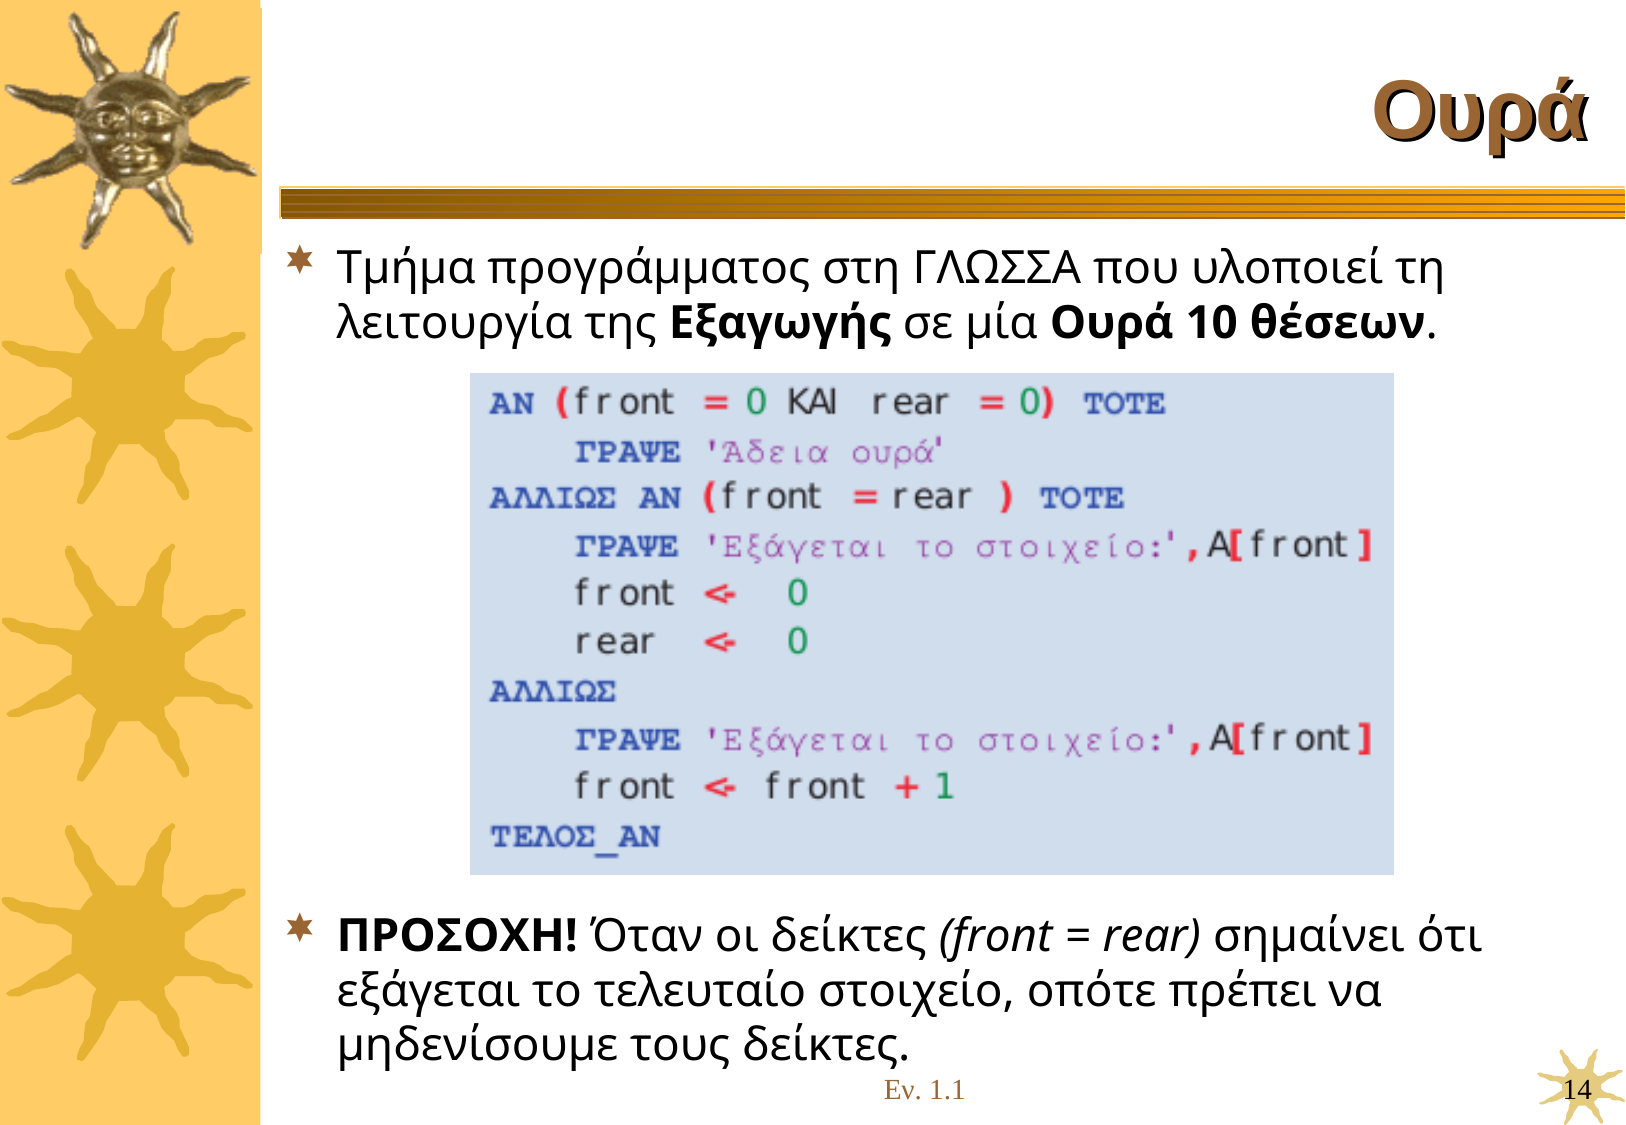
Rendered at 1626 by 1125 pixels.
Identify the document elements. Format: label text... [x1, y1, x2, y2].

text_box ΠΡΟΣΟΧΗ! Όταν οι δείκτες (front = rear) σημαίνει ότι εξάγεται το τελευταίο στοιχείο, οπότε πρέπει να μηδενίσουμε τους δείκτες. [265, 897, 1625, 1102]
picture [470, 373, 1394, 875]
text_box Τμήμα προγράμματος στη ΓΛΩΣΣΑ που υλοποιεί τη λειτουργία της Εξαγωγής σε μία Ουρά 10 θέσεων. [265, 230, 1625, 443]
picture [1, 163, 262, 254]
text_box Ουρά [0, 0, 1625, 163]
